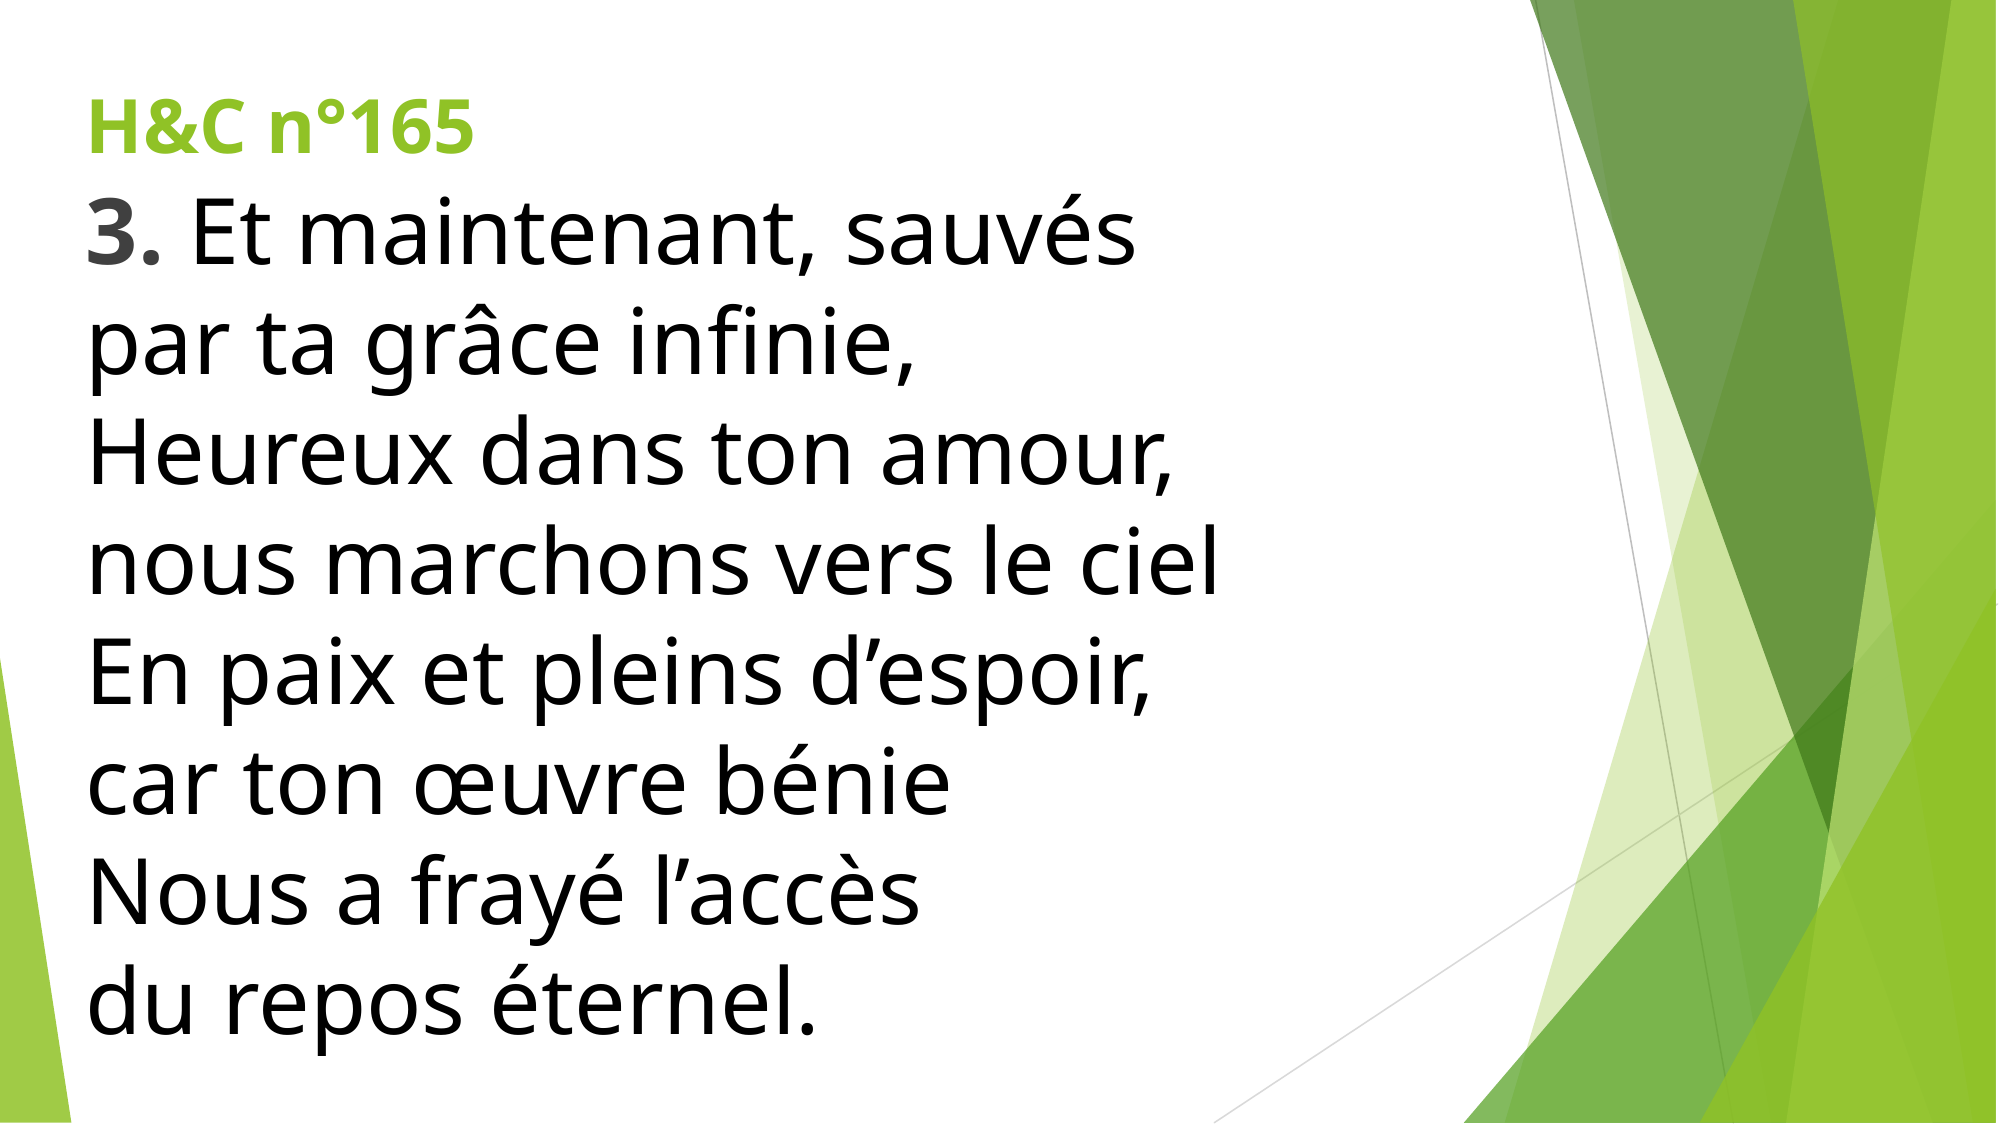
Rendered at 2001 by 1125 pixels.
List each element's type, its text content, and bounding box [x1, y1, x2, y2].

text_box H&C n°165 [70, 70, 567, 165]
text_box 3. Et maintenant, sauvés par ta grâce infinie, Heureux dans ton amour, nous marchons vers le ciel En paix et pleins d’espoir, car ton œuvre bénie Nous a frayé l’accès du repos éternel. [70, 165, 1985, 1075]
